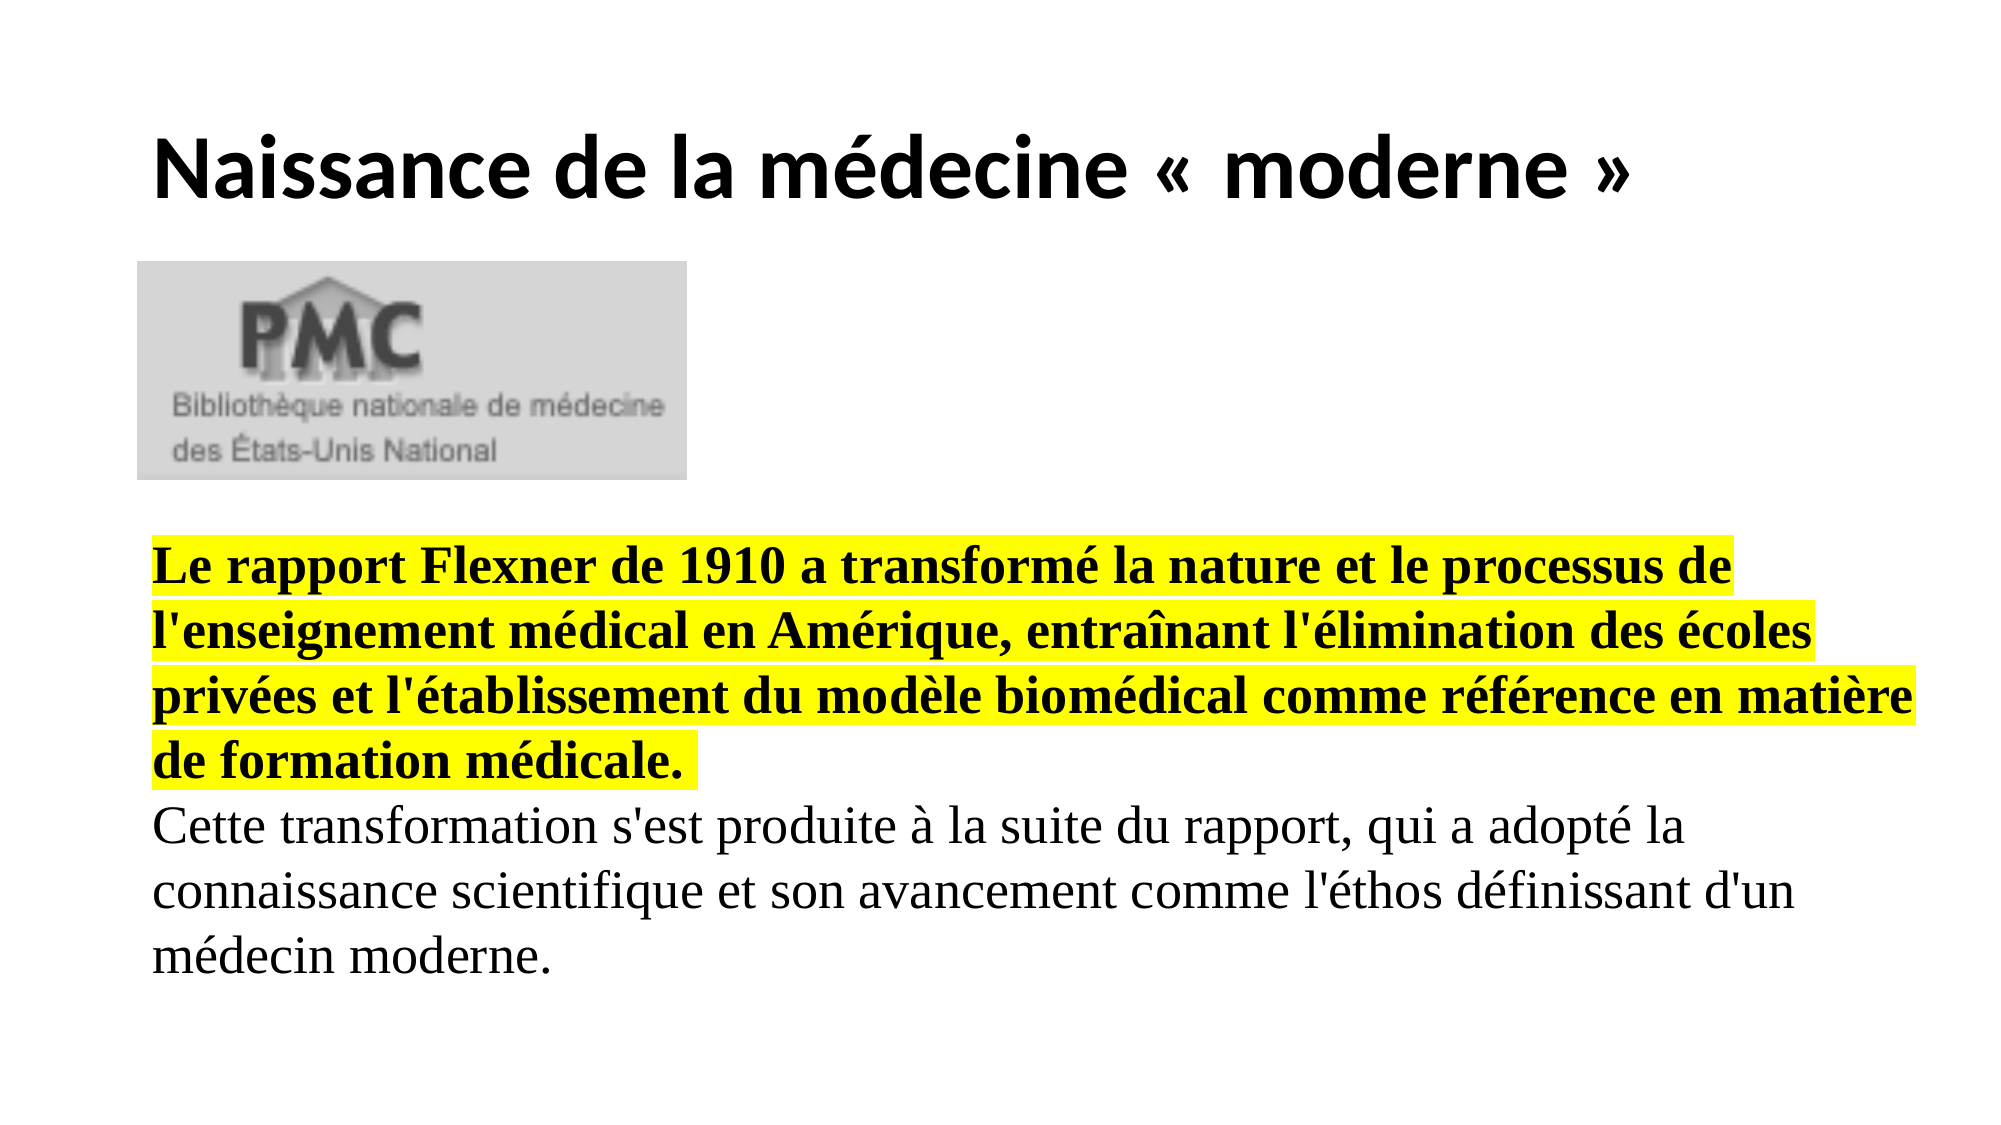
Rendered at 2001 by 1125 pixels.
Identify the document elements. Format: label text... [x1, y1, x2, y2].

picture [137, 261, 687, 480]
title Naissance de la médecine « moderne » [137, 59, 1863, 278]
text_box Le rapport Flexner de 1910 a transformé la nature et le processus de l'enseignement médical en Amérique, entraînant l'élimination des écoles privées et l'établissement du modèle biomédical comme référence en matière de formation médicale. Cette transformation s'est produite à la suite du rapport, qui a adopté la connaissance scientifique et son avancement comme l'éthos définissant d'un médecin moderne. [137, 522, 1947, 997]
